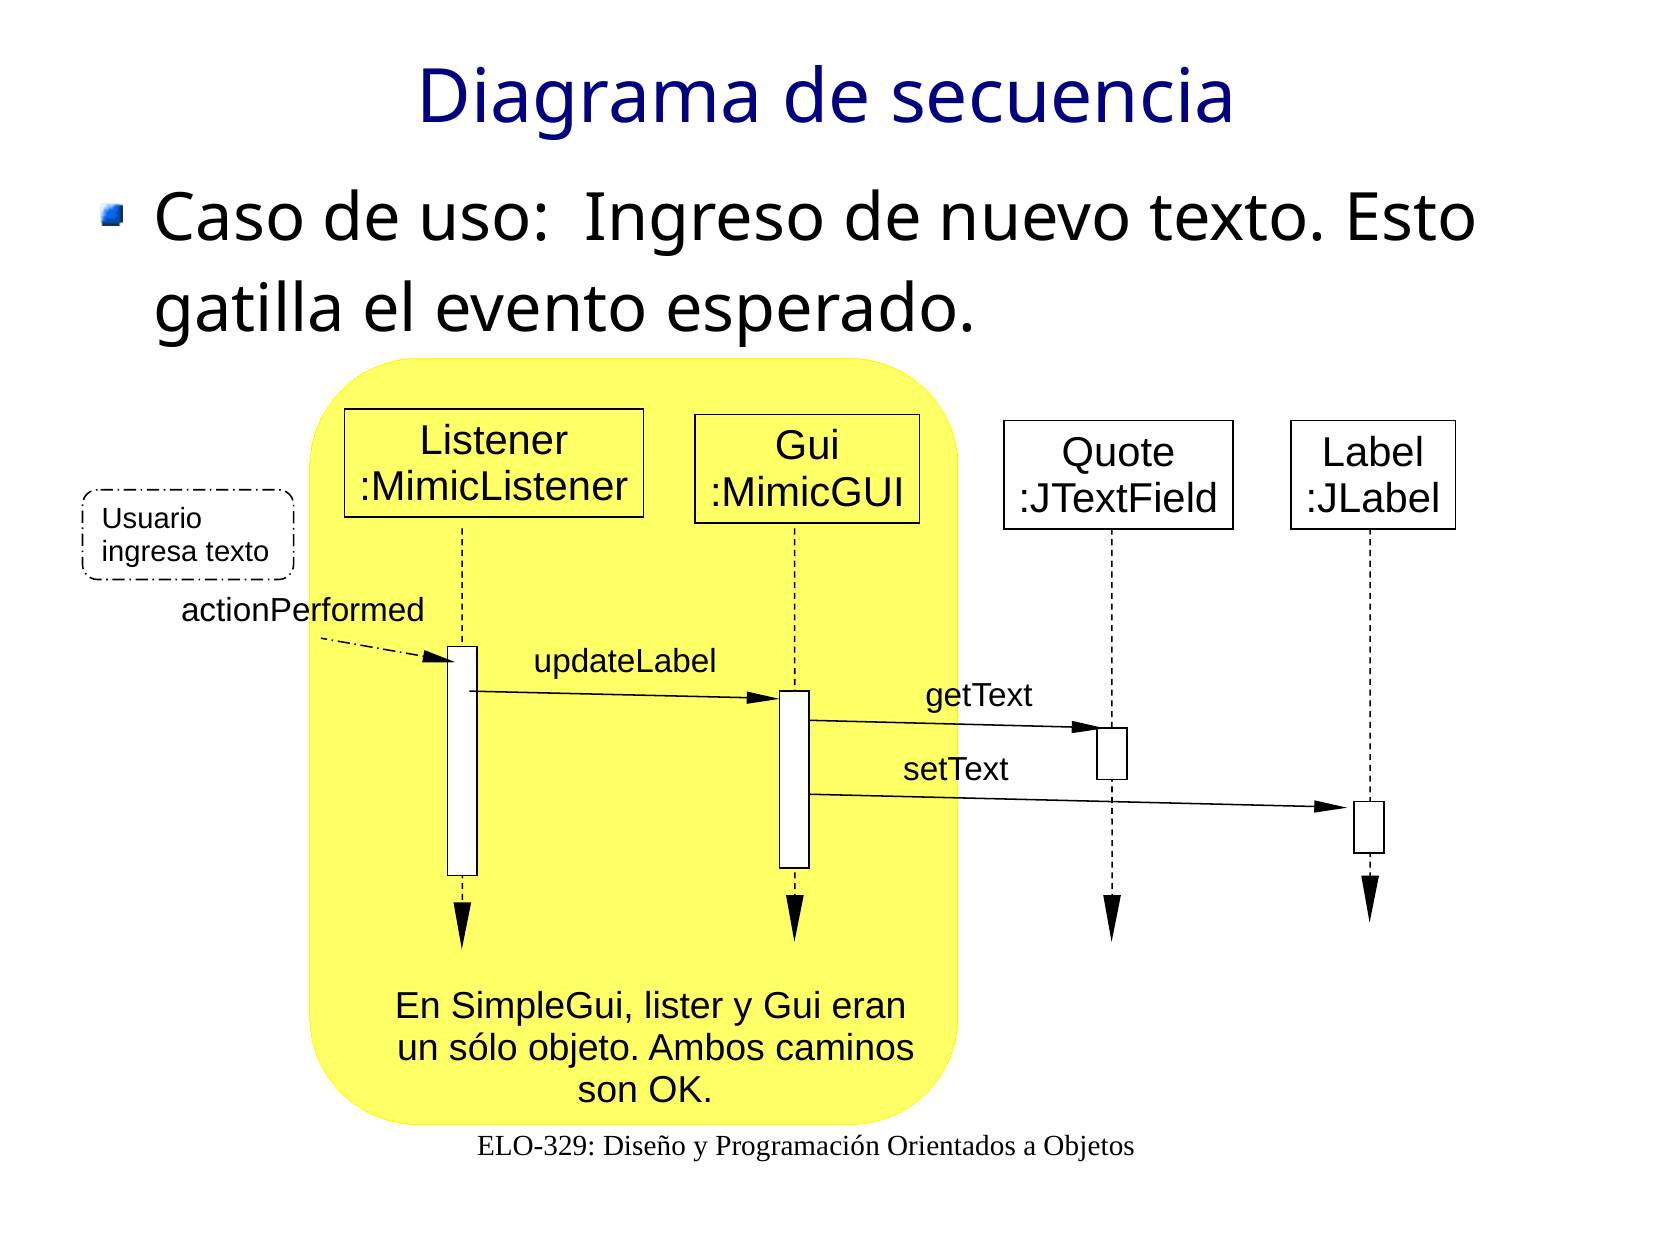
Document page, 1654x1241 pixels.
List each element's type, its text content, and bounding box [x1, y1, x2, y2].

text_box Label :JLabel [1290, 420, 1456, 530]
text_box actionPerformed [166, 583, 441, 636]
text_box [1097, 727, 1127, 780]
text_box [309, 380, 958, 1114]
text_box updateLabel [519, 634, 732, 688]
text_box Listener :MimicListener [344, 408, 644, 518]
text_box Usuario ingresa texto [82, 489, 294, 580]
text_box Gui :MimicGUI [695, 414, 920, 524]
text_box [1354, 801, 1384, 854]
text_box En SimpleGui, lister y Gui eran un sólo objeto. Ambos caminos son OK. [371, 977, 932, 1132]
list Caso de uso: Ingreso de nuevo texto. Esto gatilla el evento esperado. [82, 169, 1571, 380]
text_box setText [888, 742, 1024, 795]
title Diagrama de secuencia [82, 43, 1571, 145]
text_box Quote :JTextField [1003, 420, 1234, 530]
text_box getText [910, 668, 1048, 722]
